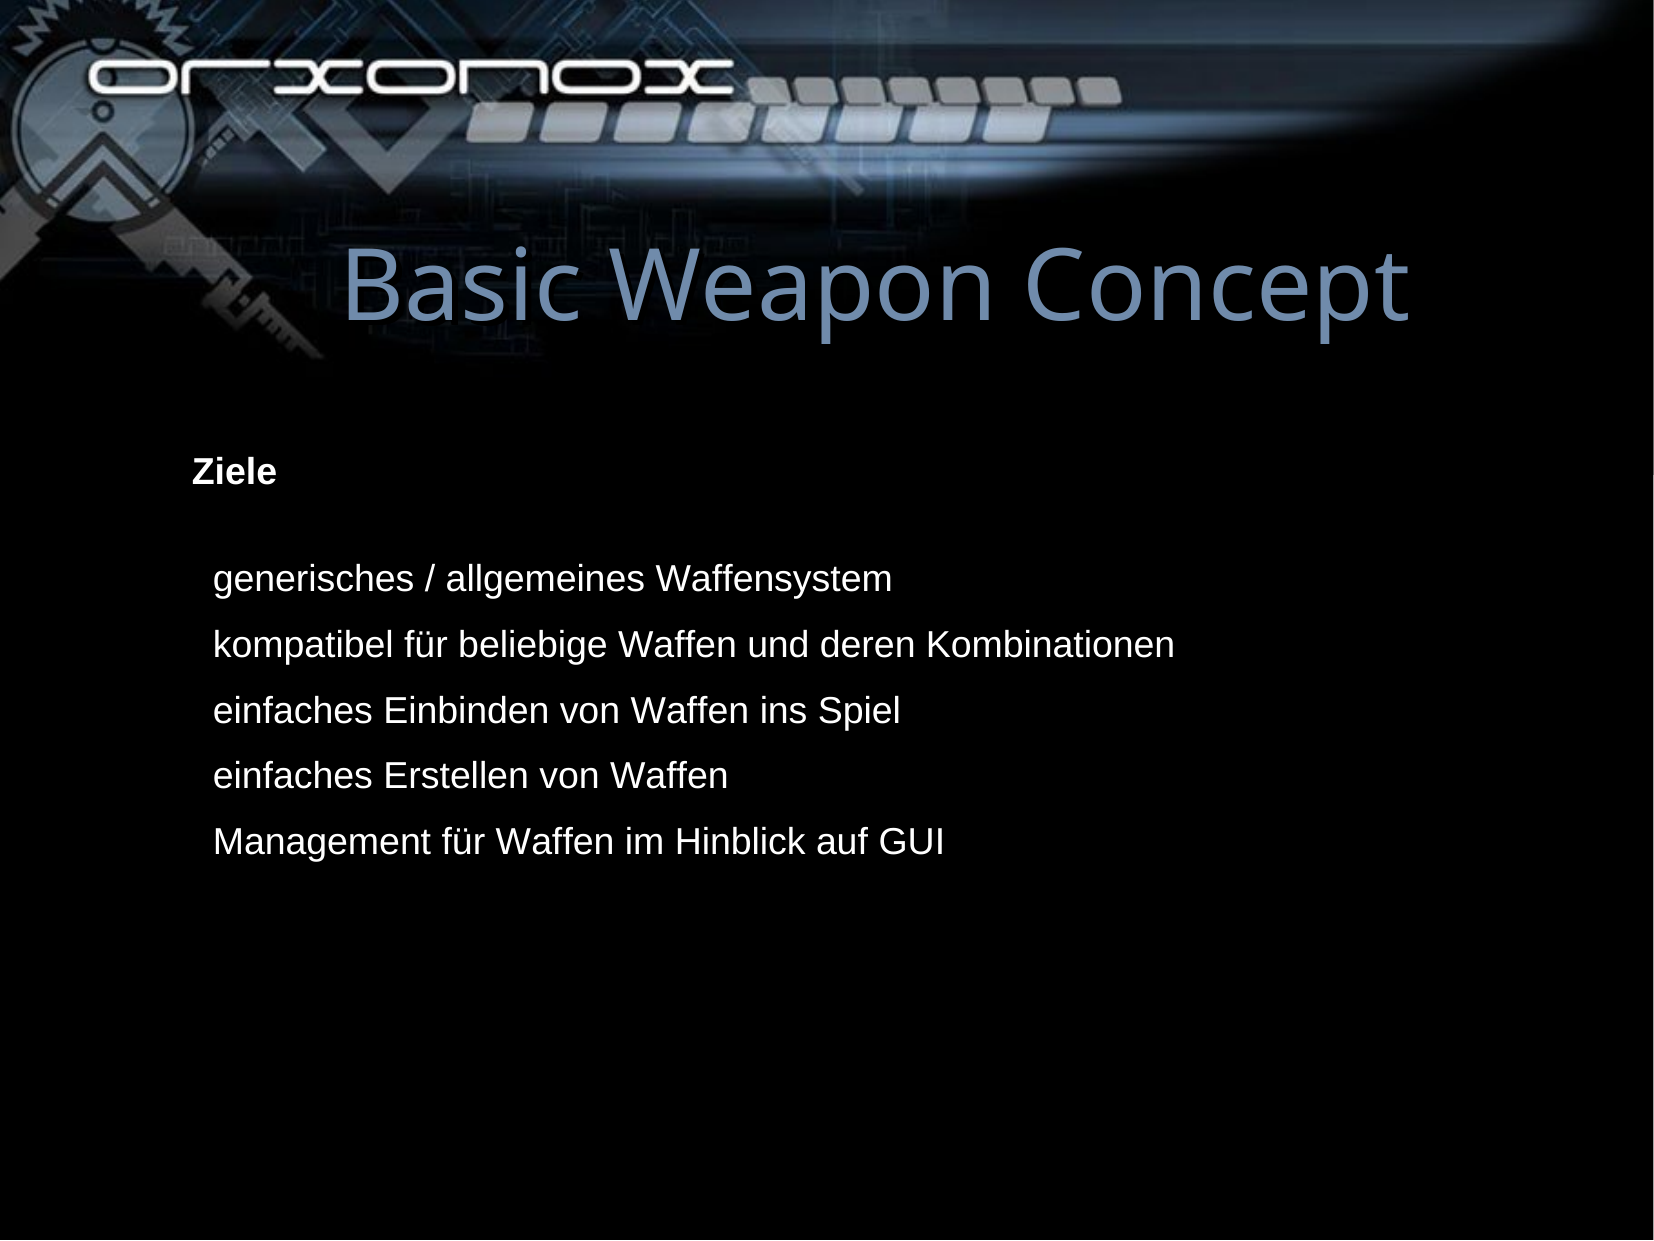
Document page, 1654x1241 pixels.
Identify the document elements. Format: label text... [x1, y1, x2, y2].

picture [0, 0, 1654, 475]
text_box Basic Weapon Concept [324, 205, 1536, 337]
text_box Ziele generisches / allgemeines Waffensystem kompatibel für beliebige Waffen und deren Kombinationen einfaches Einbinden von Waffen ins Spiel einfaches Erstellen von Waffen Management für Waffen im Hinblick auf GUI [177, 442, 1536, 870]
